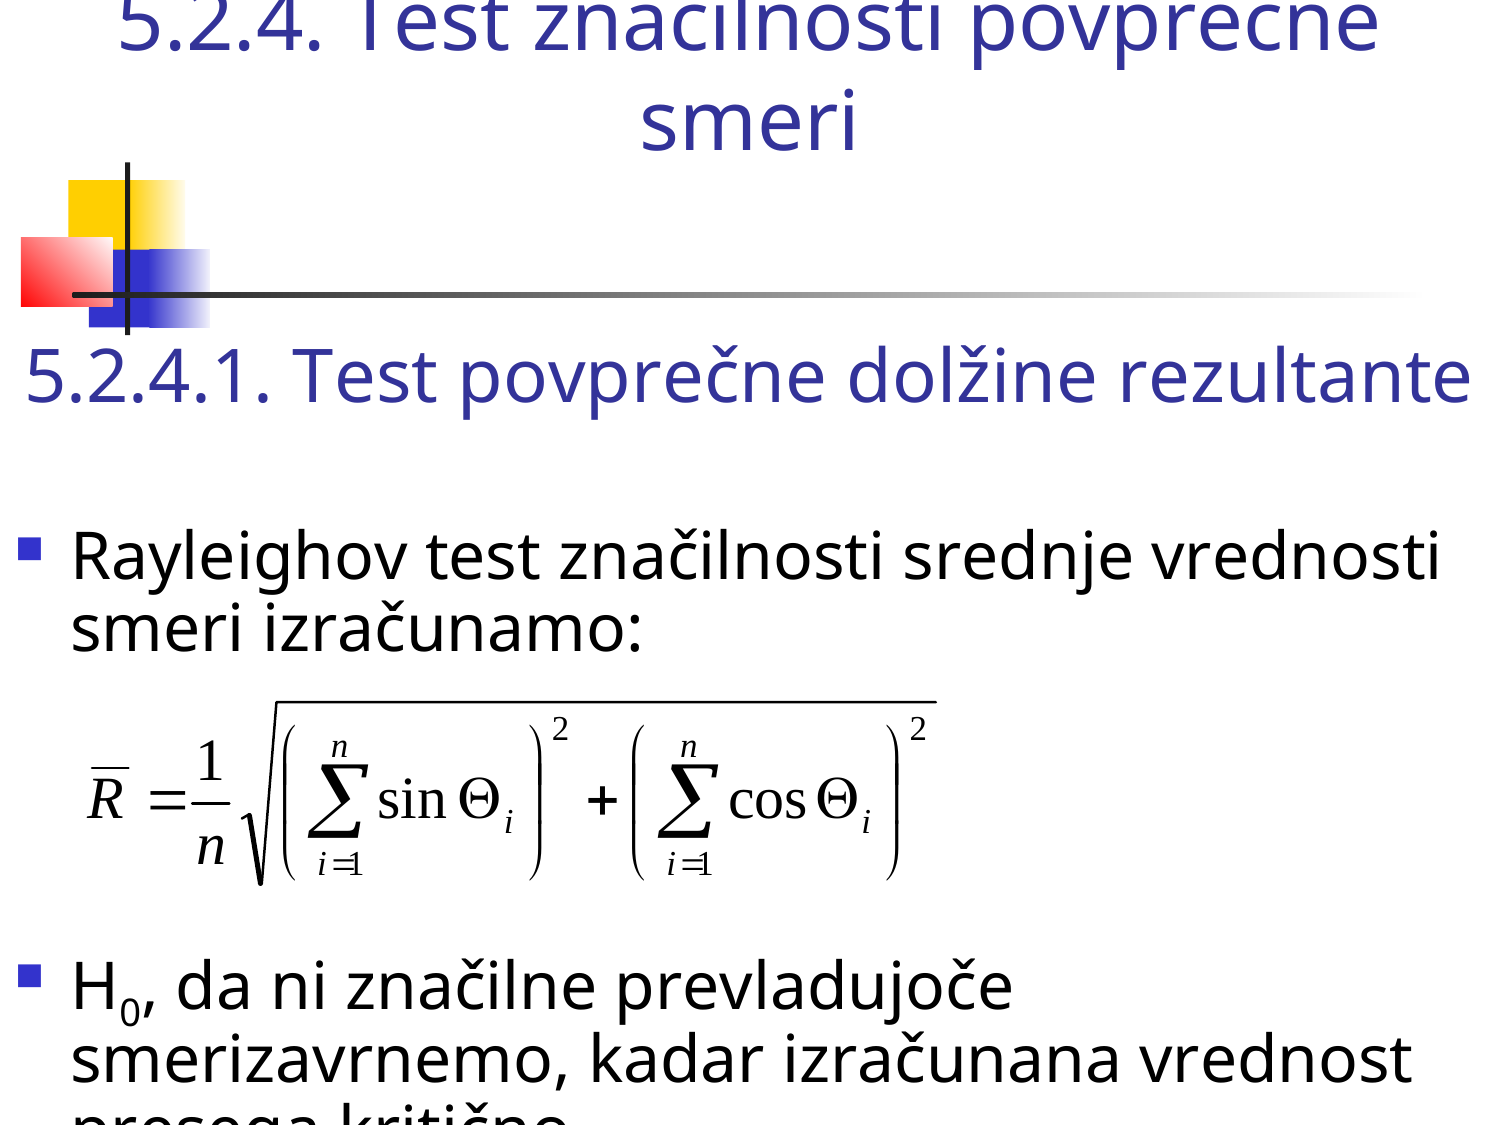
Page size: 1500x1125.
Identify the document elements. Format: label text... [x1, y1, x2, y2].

text_box [76, 688, 951, 899]
title 5.2.4. Test značilnosti povprečne smeri [0, 35, 1500, 276]
list 5.2.4.1. Test povprečne dolžine rezultante Rayleighov test značilnosti srednje vrednosti smeri izračunamo: H0, da ni značilne prevladujoče smerizavrnemo, kadar izračunana vrednost presega kritično. [0, 330, 1500, 1125]
